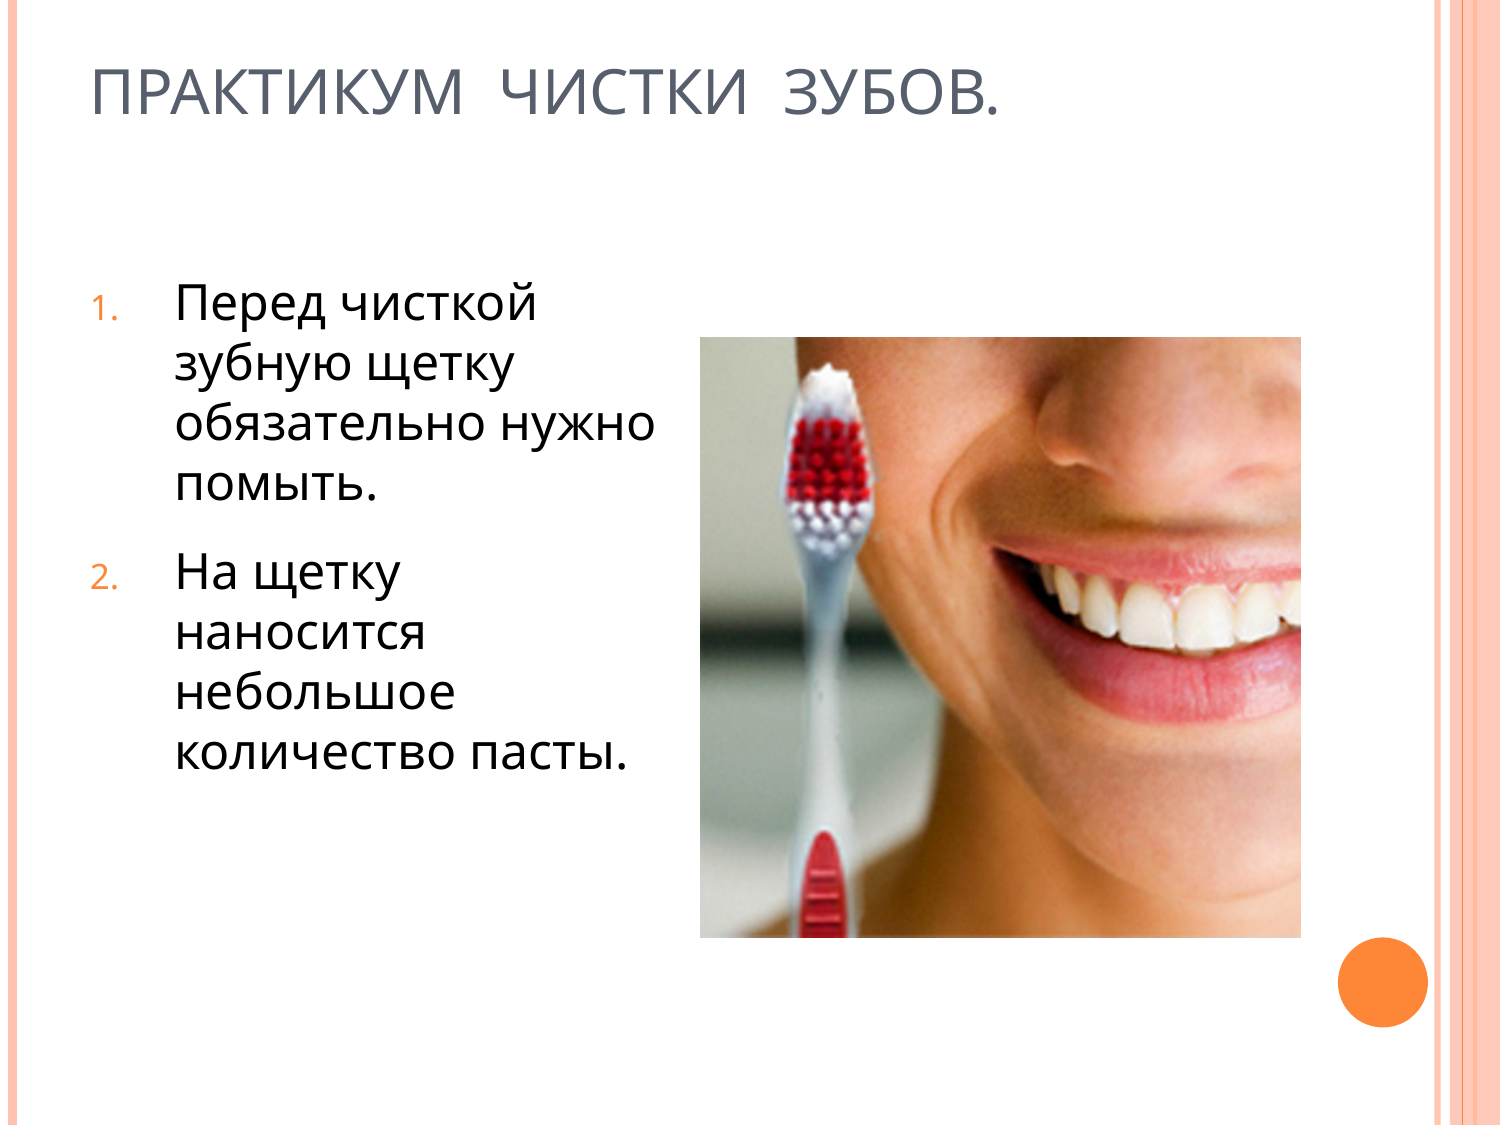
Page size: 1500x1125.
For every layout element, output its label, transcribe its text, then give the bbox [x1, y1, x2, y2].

title ПРАКТИКУМ ЧИСТКИ ЗУБОВ. [75, 45, 1300, 233]
list Перед чисткой зубную щетку обязательно нужно помыть. На щетку наносится небольшое количество пасты. [75, 262, 675, 1013]
picture [700, 337, 1301, 938]
